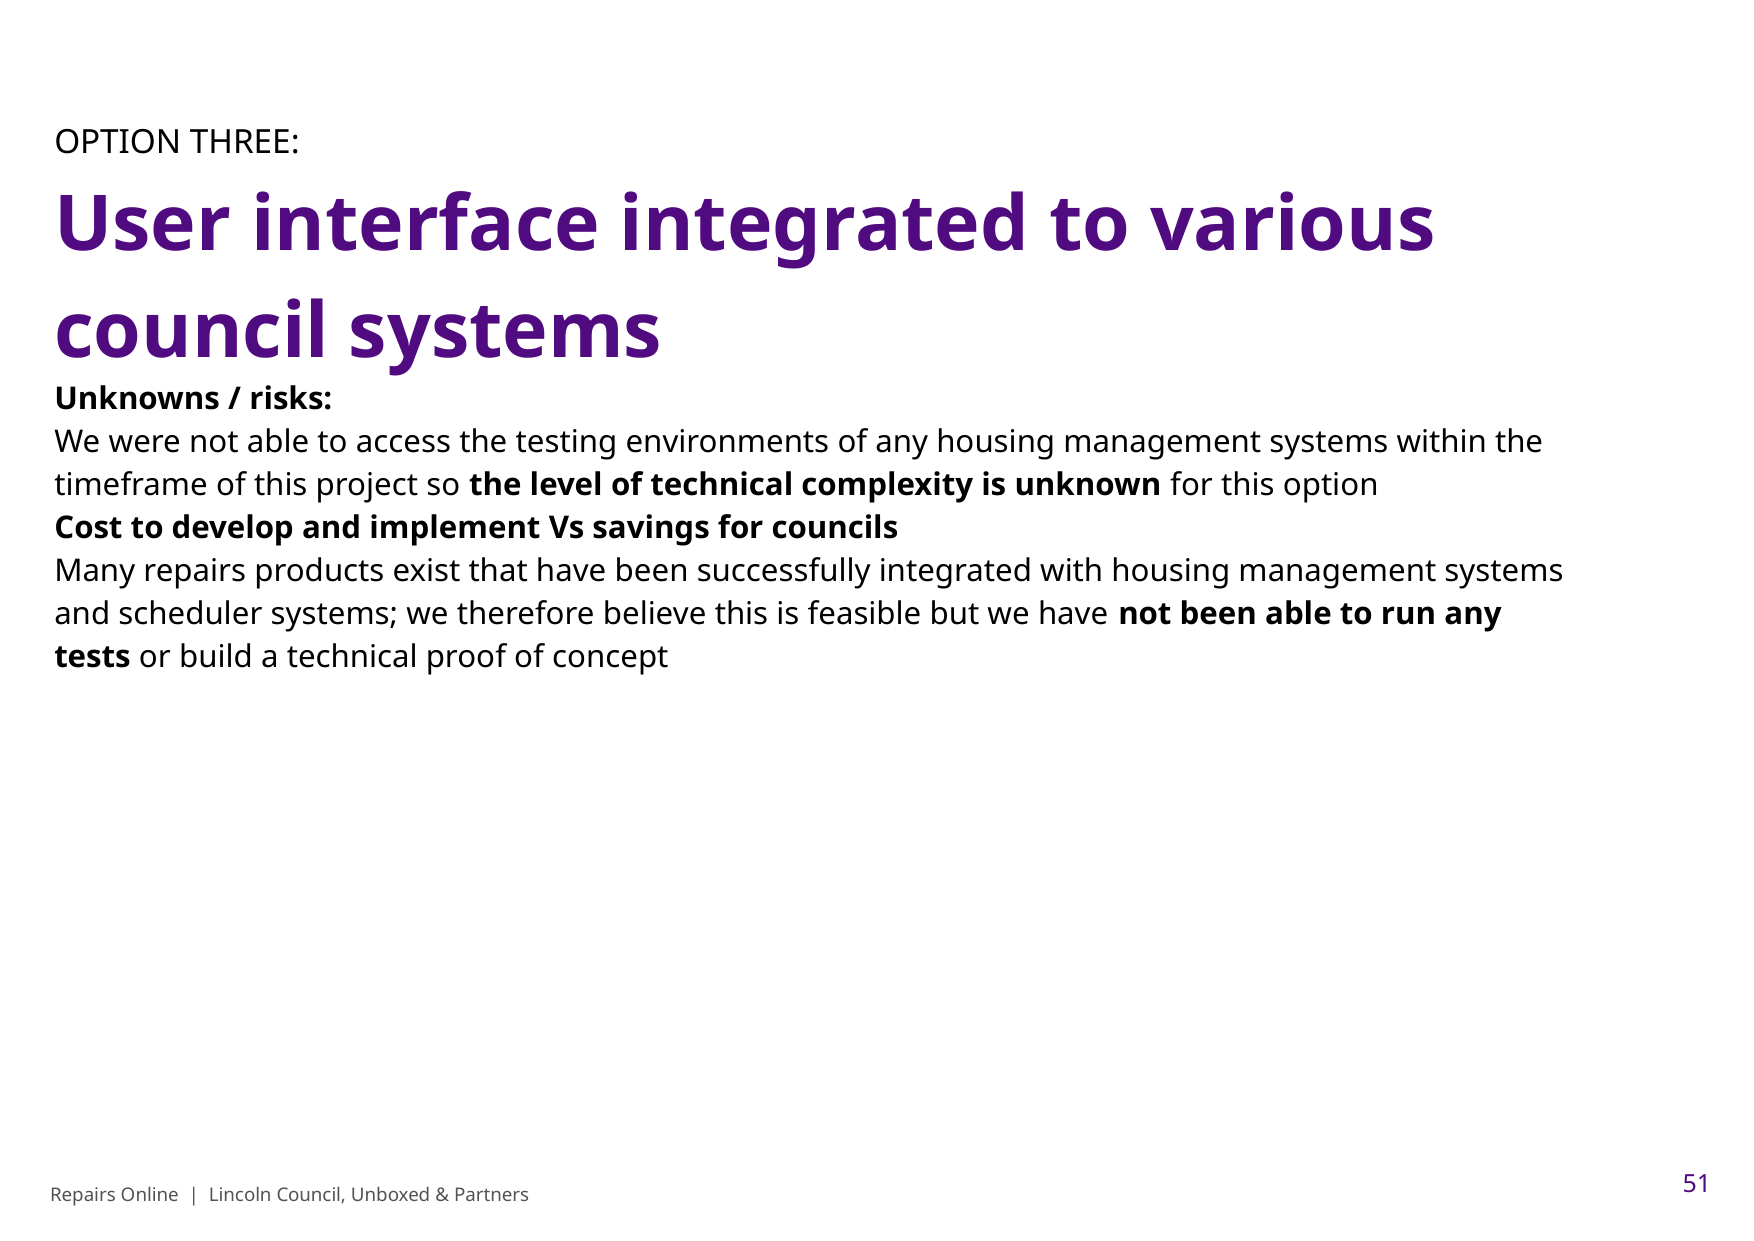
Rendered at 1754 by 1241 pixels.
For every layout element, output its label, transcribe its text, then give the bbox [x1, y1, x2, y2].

title OPTION THREE: User interface integrated to various council systems Unknowns / risks: We were not able to access the testing environments of any housing management systems within the timeframe of this project so the level of technical complexity is unknown for this option Cost to develop and implement Vs savings for councils Many repairs products exist that have been successfully integrated with housing management systems and scheduler systems; we therefore believe this is feasible but we have not been able to run any tests or build a technical proof of concept [35, 94, 1588, 235]
slide_number <number> [1625, 1136, 1731, 1232]
